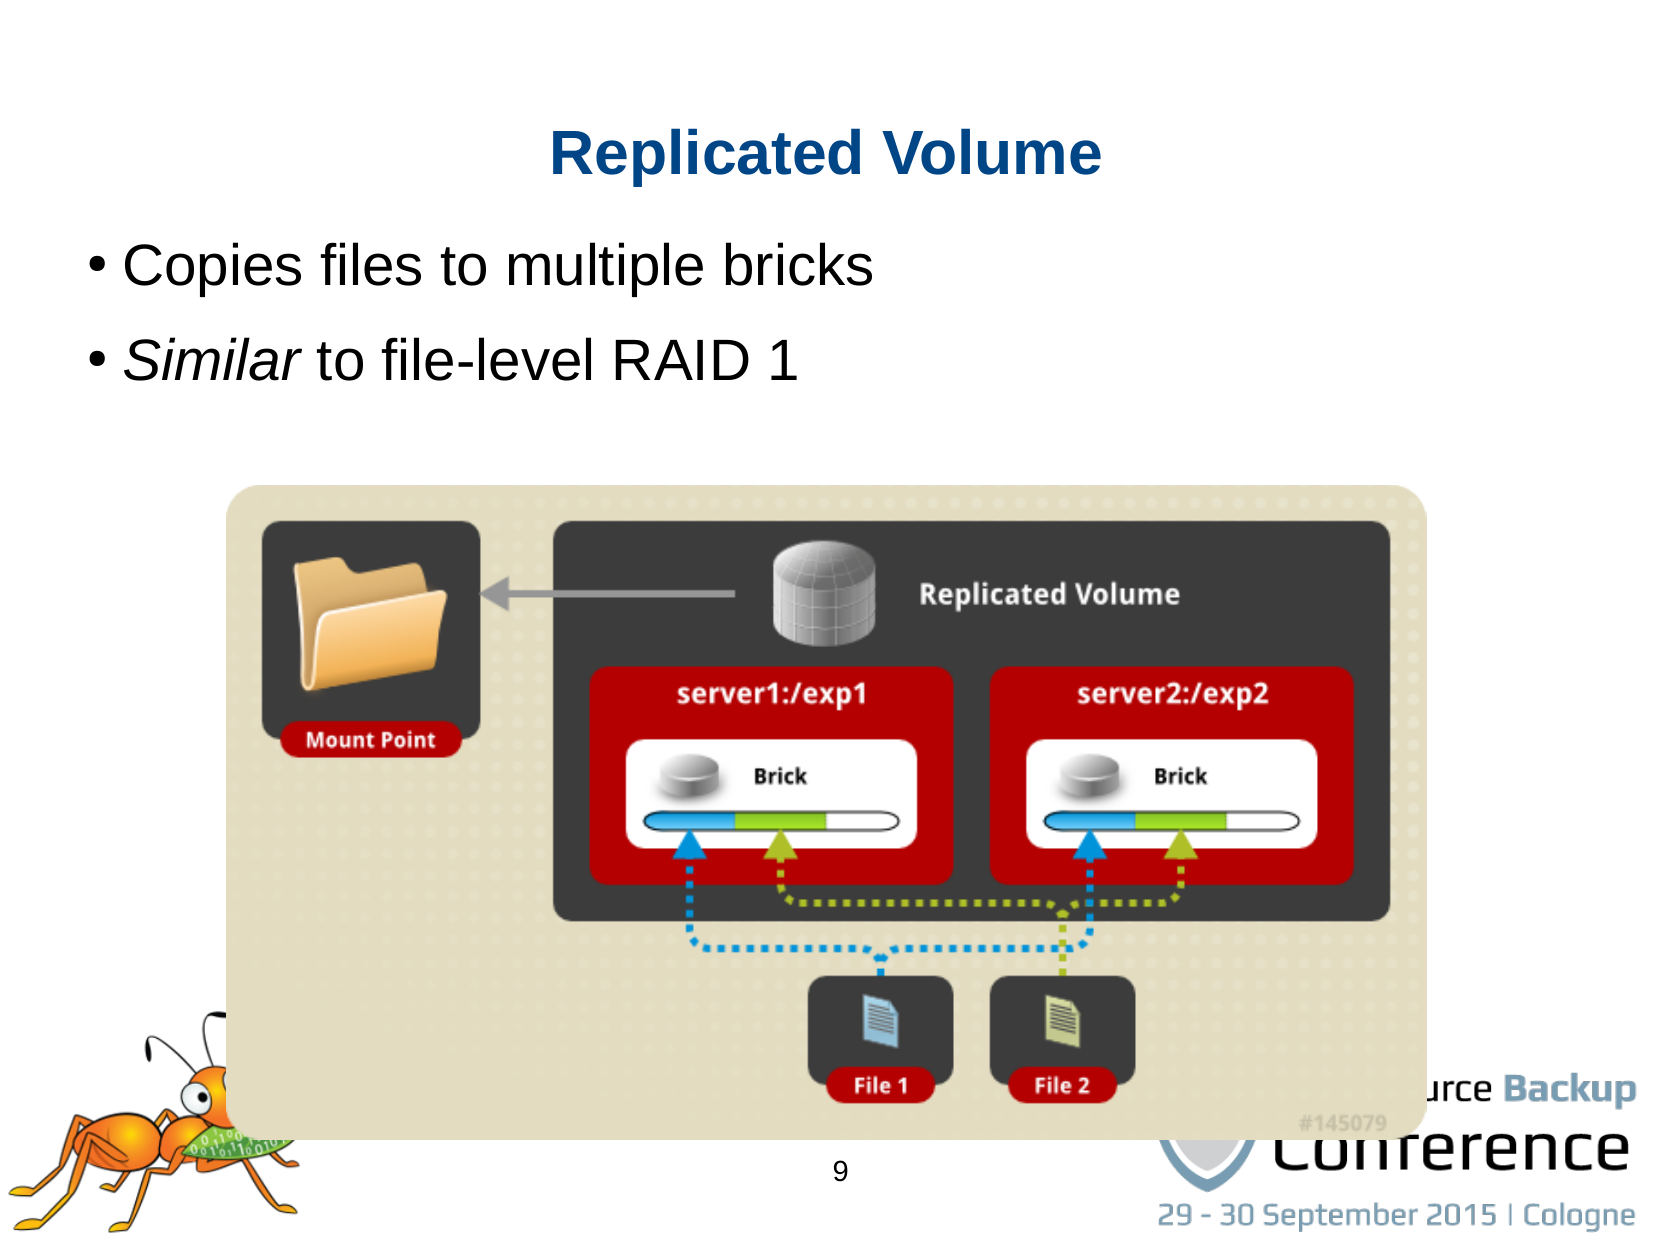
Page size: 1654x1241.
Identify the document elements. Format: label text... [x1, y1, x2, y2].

title Replicated Volume [82, 49, 1571, 257]
picture [5, 485, 1654, 1241]
list Copies files to multiple bricks Similar to file-level RAID 1 [86, 232, 1576, 1111]
